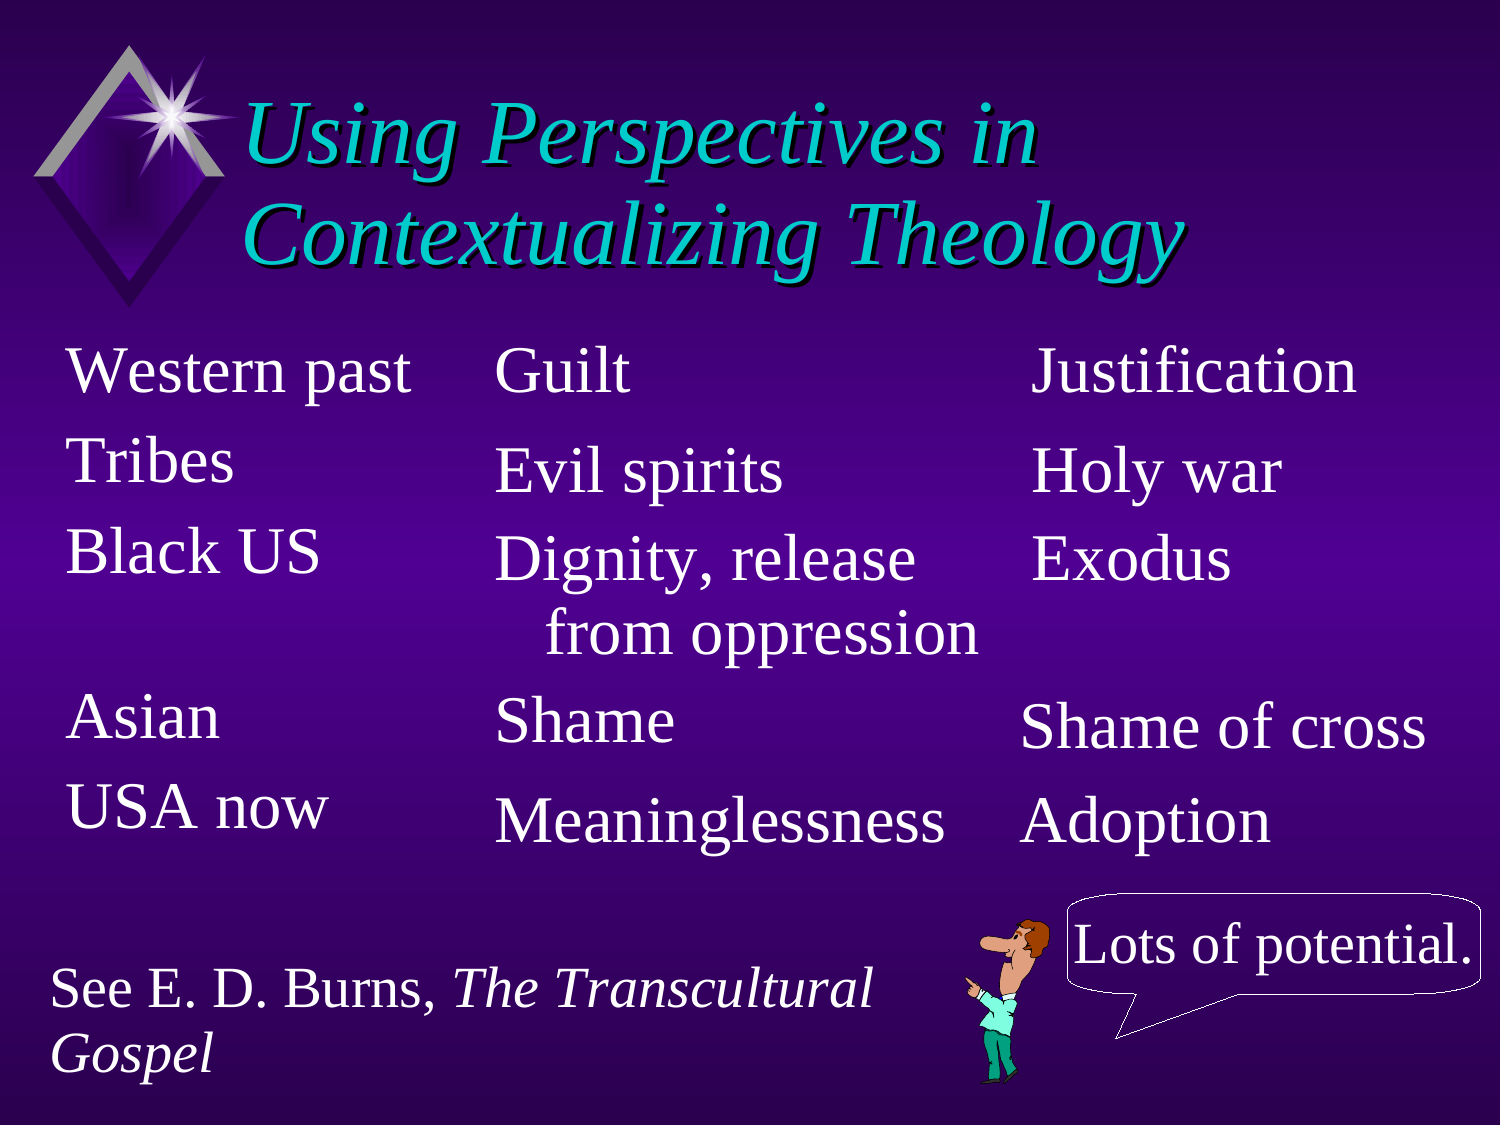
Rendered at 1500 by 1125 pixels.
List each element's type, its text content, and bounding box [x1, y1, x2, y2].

title Using Perspectives in Contextualizing Theology [224, 73, 1388, 293]
text_box See E. D. Burns, The Transcultural Gospel [34, 948, 932, 1093]
text_box Meaninglessness [462, 775, 987, 865]
text_box Shame [462, 675, 788, 765]
list Western past Tribes Black US Asian USA now [49, 324, 538, 948]
text_box Evil spirits [462, 424, 850, 513]
text_box Exodus [999, 513, 1438, 603]
chart [964, 918, 1051, 1085]
text_box Shame of cross [987, 681, 1500, 771]
text_box Lots of potential. [1067, 893, 1481, 1039]
text_box Justification [999, 324, 1438, 415]
text_box Dignity, release from oppression [462, 513, 1000, 677]
text_box Adoption [987, 775, 1426, 865]
text_box Guilt [538, 324, 788, 415]
text_box Holy war [999, 424, 1438, 513]
